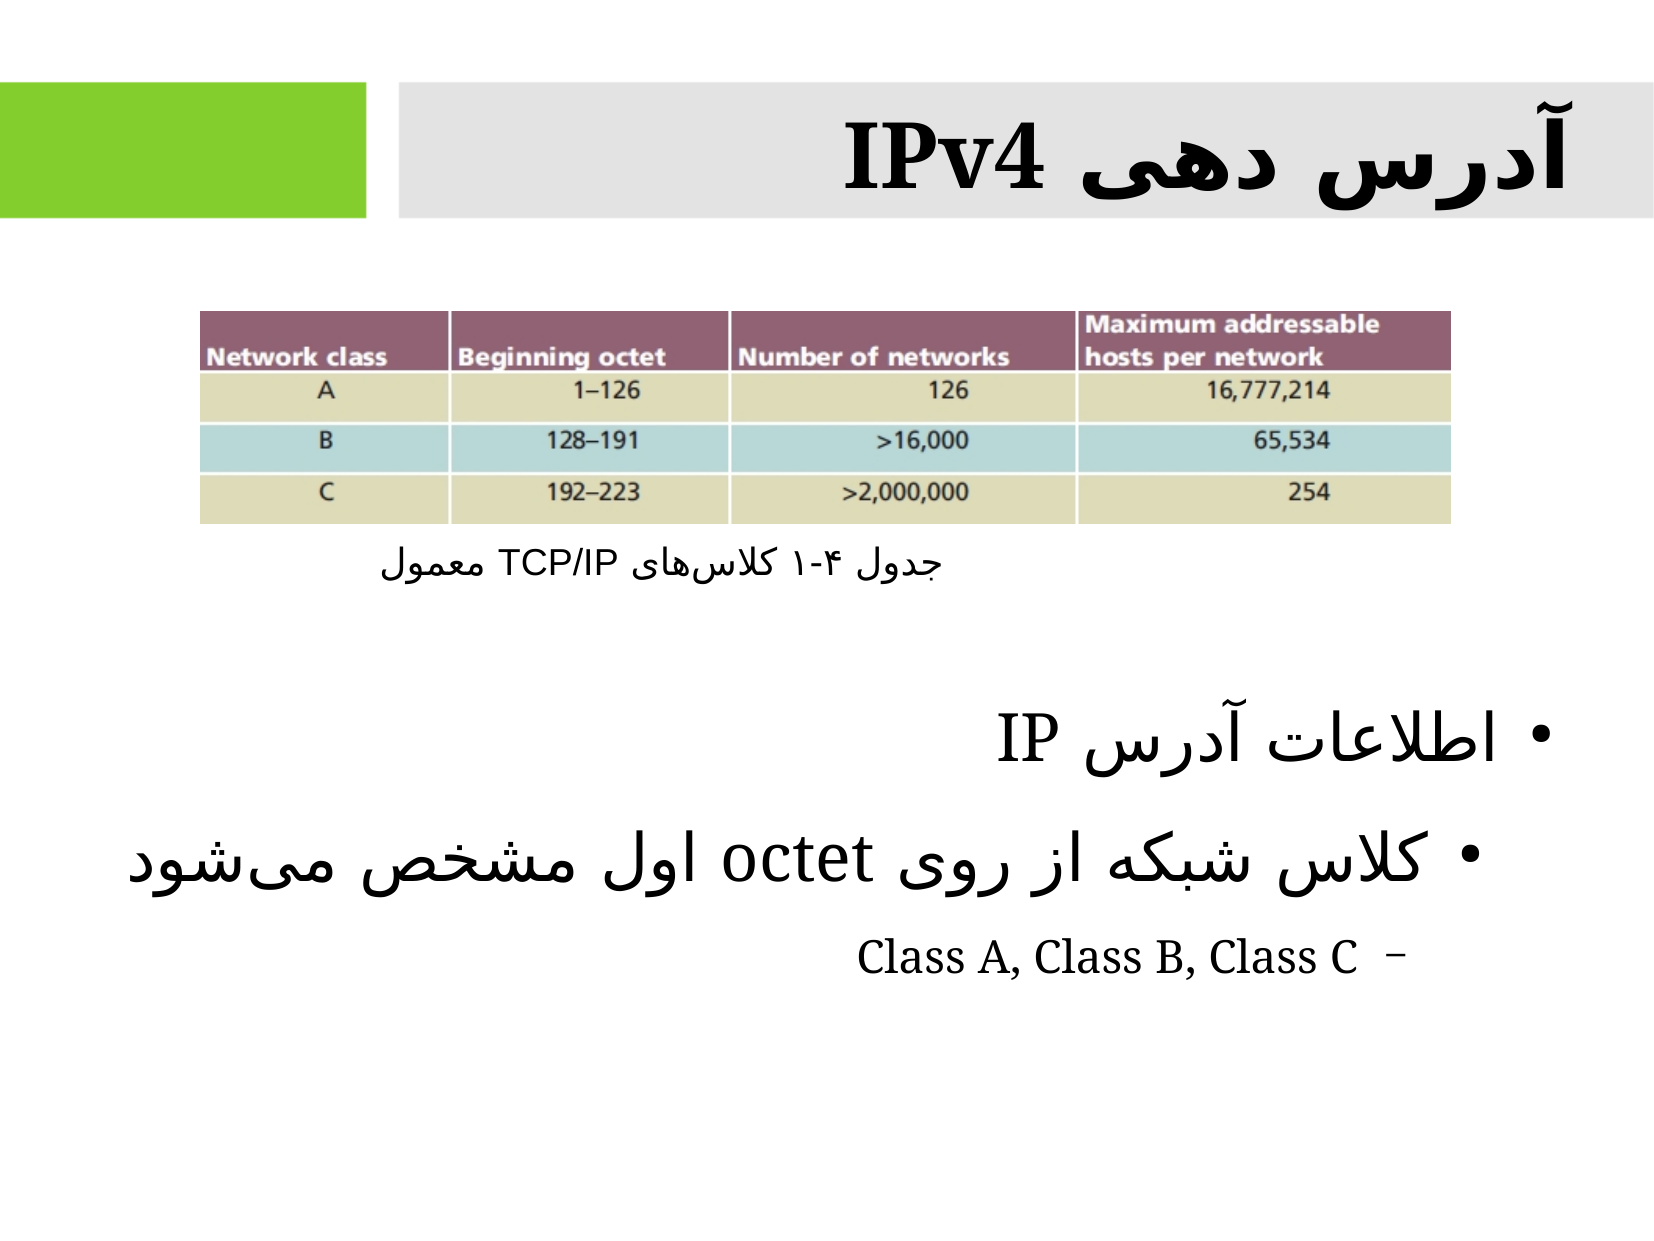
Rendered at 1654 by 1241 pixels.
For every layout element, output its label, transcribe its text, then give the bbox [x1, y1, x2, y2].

list اطلاعات آدرس IP کلاس شبکه از روی octet اول مشخص می‌شود Class A, Class B, Class C [82, 690, 1571, 1182]
picture [0, 0, 1654, 1241]
title آدرس دهی IPv4 [82, 49, 1571, 257]
text_box جدول ۴-۱ کلاس‌های TCP/IP معمول [183, 529, 959, 591]
